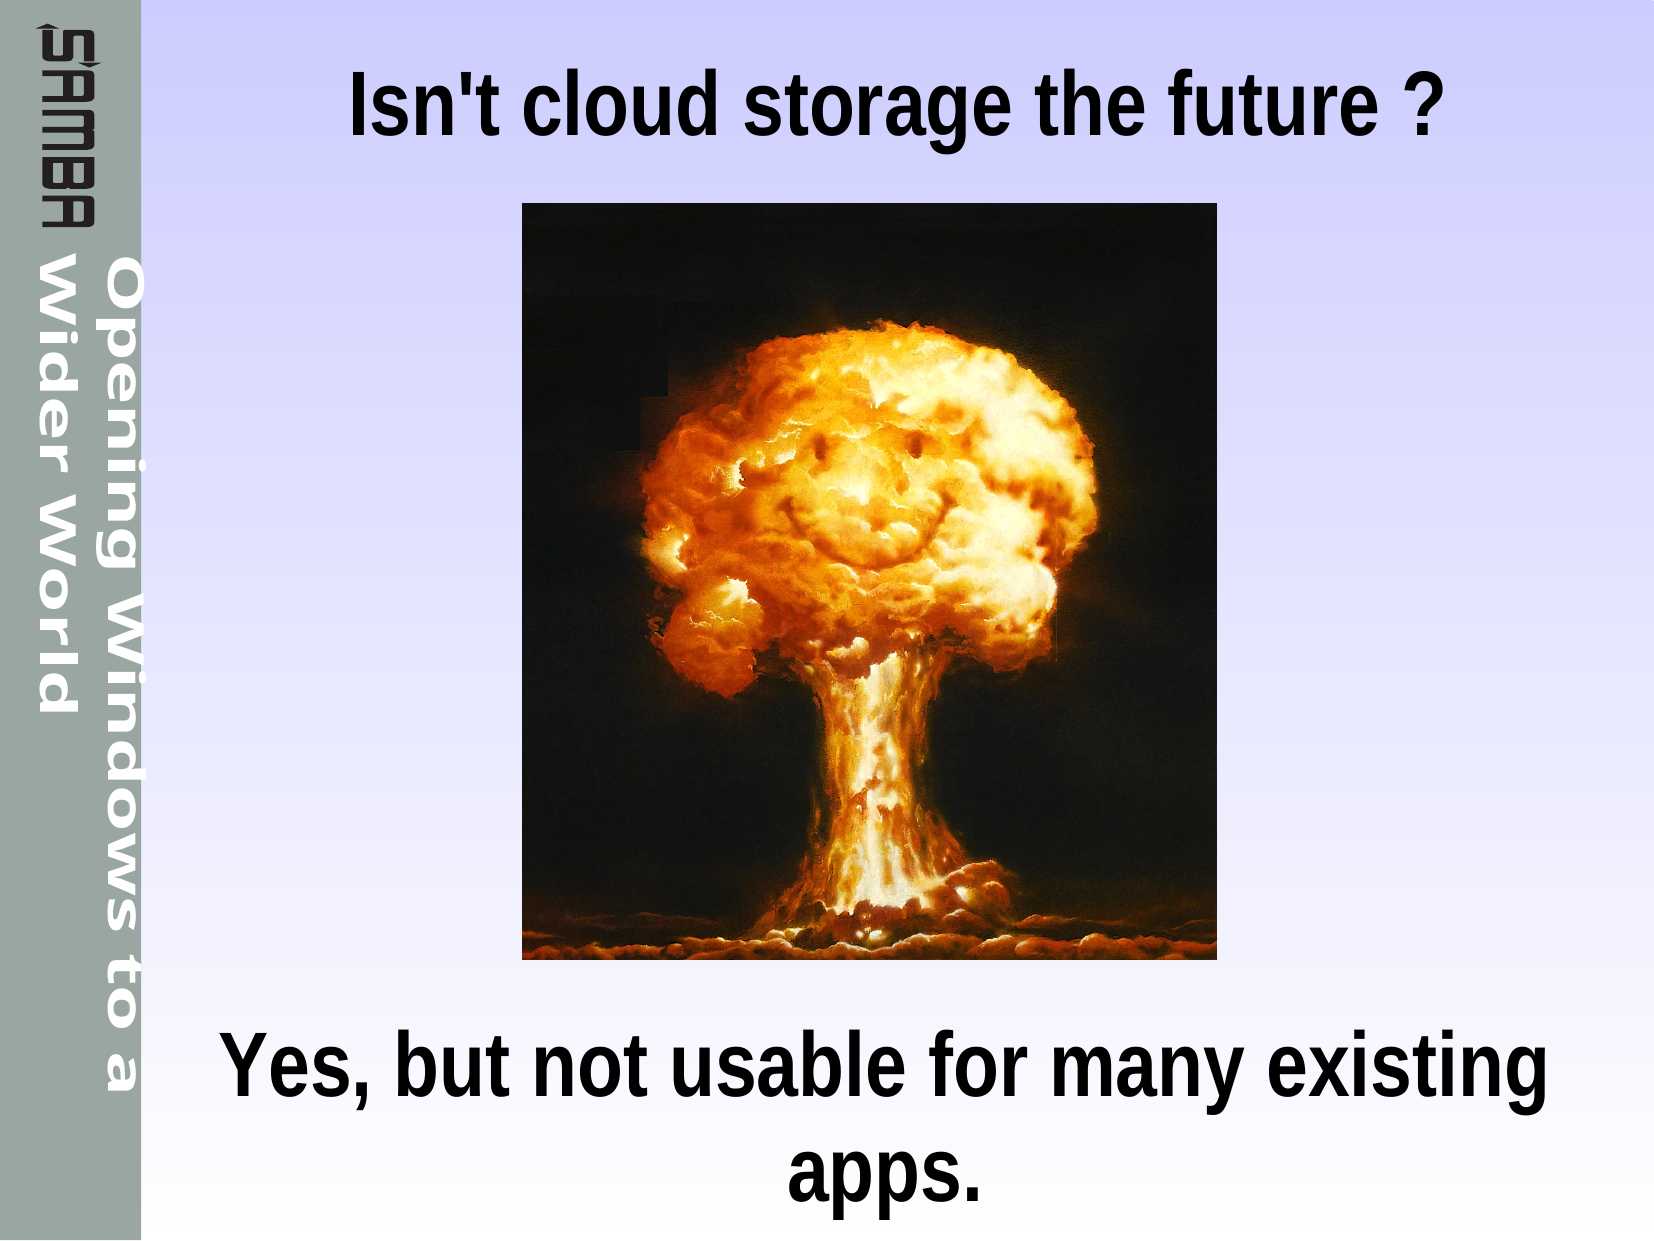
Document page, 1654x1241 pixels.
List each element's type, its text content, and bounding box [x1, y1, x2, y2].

title Yes, but not usable for many existing apps. [179, 1010, 1592, 1222]
picture [522, 203, 1217, 960]
title Isn't cloud storage the future ? [192, 0, 1606, 206]
